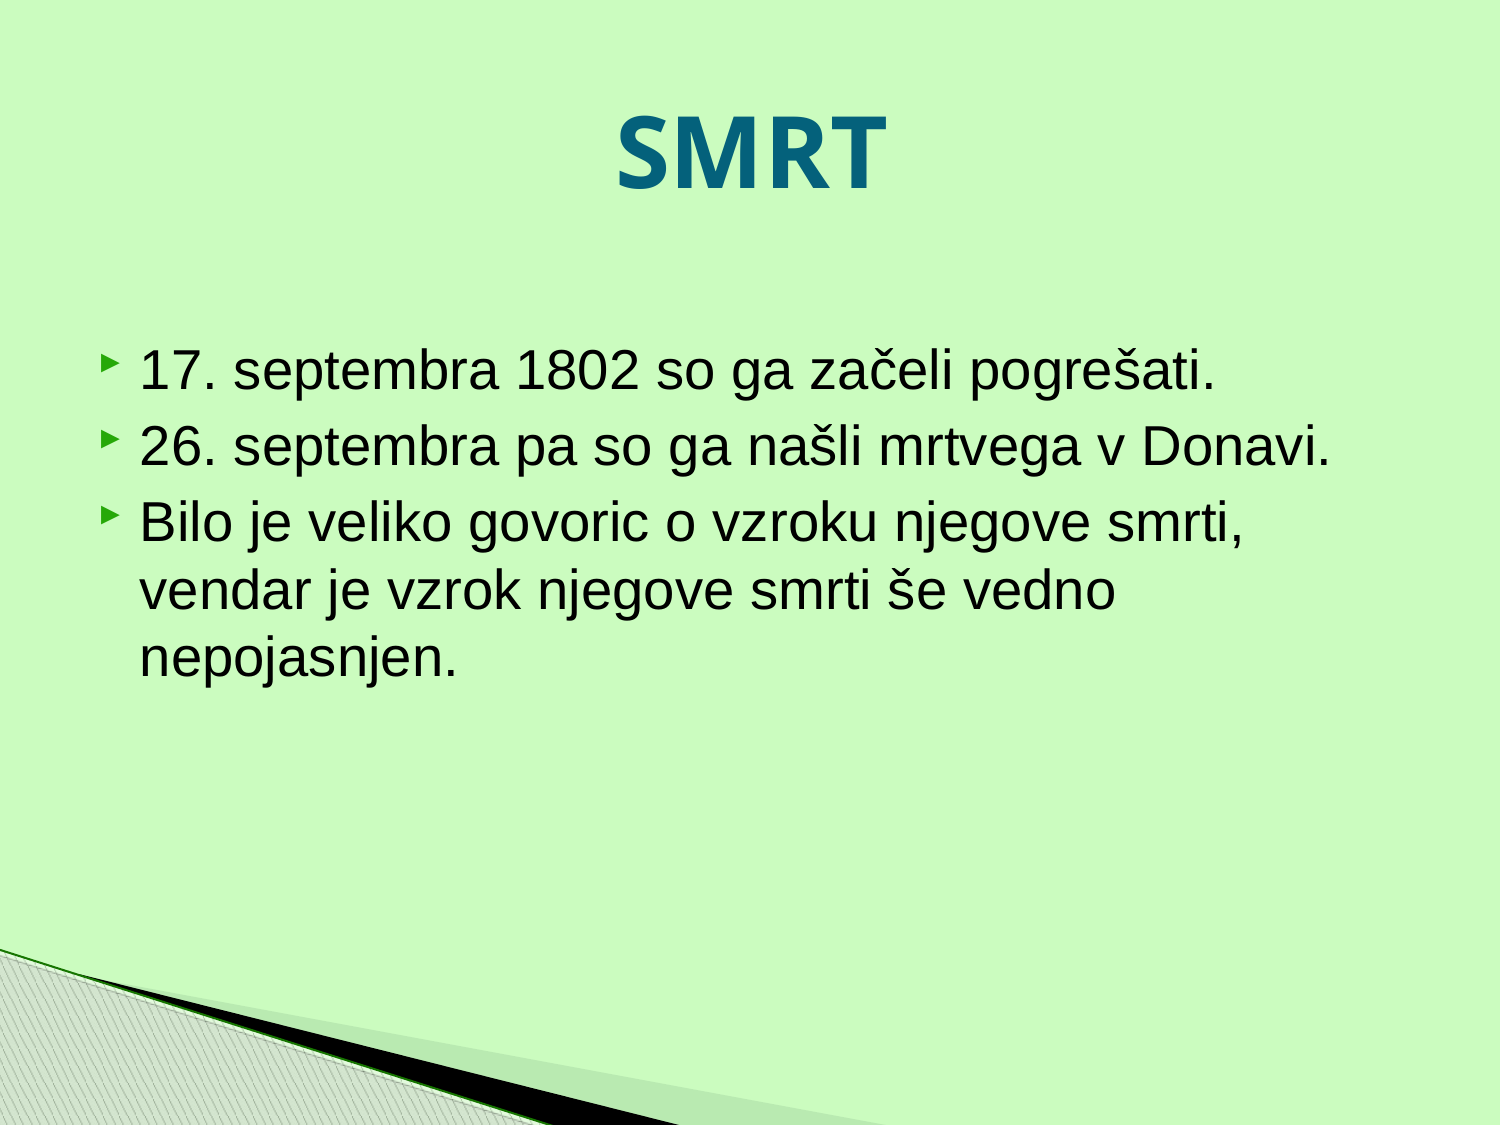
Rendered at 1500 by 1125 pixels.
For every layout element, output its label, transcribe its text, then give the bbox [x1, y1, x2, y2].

title SMRT [76, 54, 1427, 243]
list 17. septembra 1802 so ga začeli pogrešati. 26. septembra pa so ga našli mrtvega v Donavi. Bilo je veliko govoric o vzroku njegove smrti, vendar je vzrok njegove smrti še vedno nepojasnjen. [64, 326, 1415, 1069]
